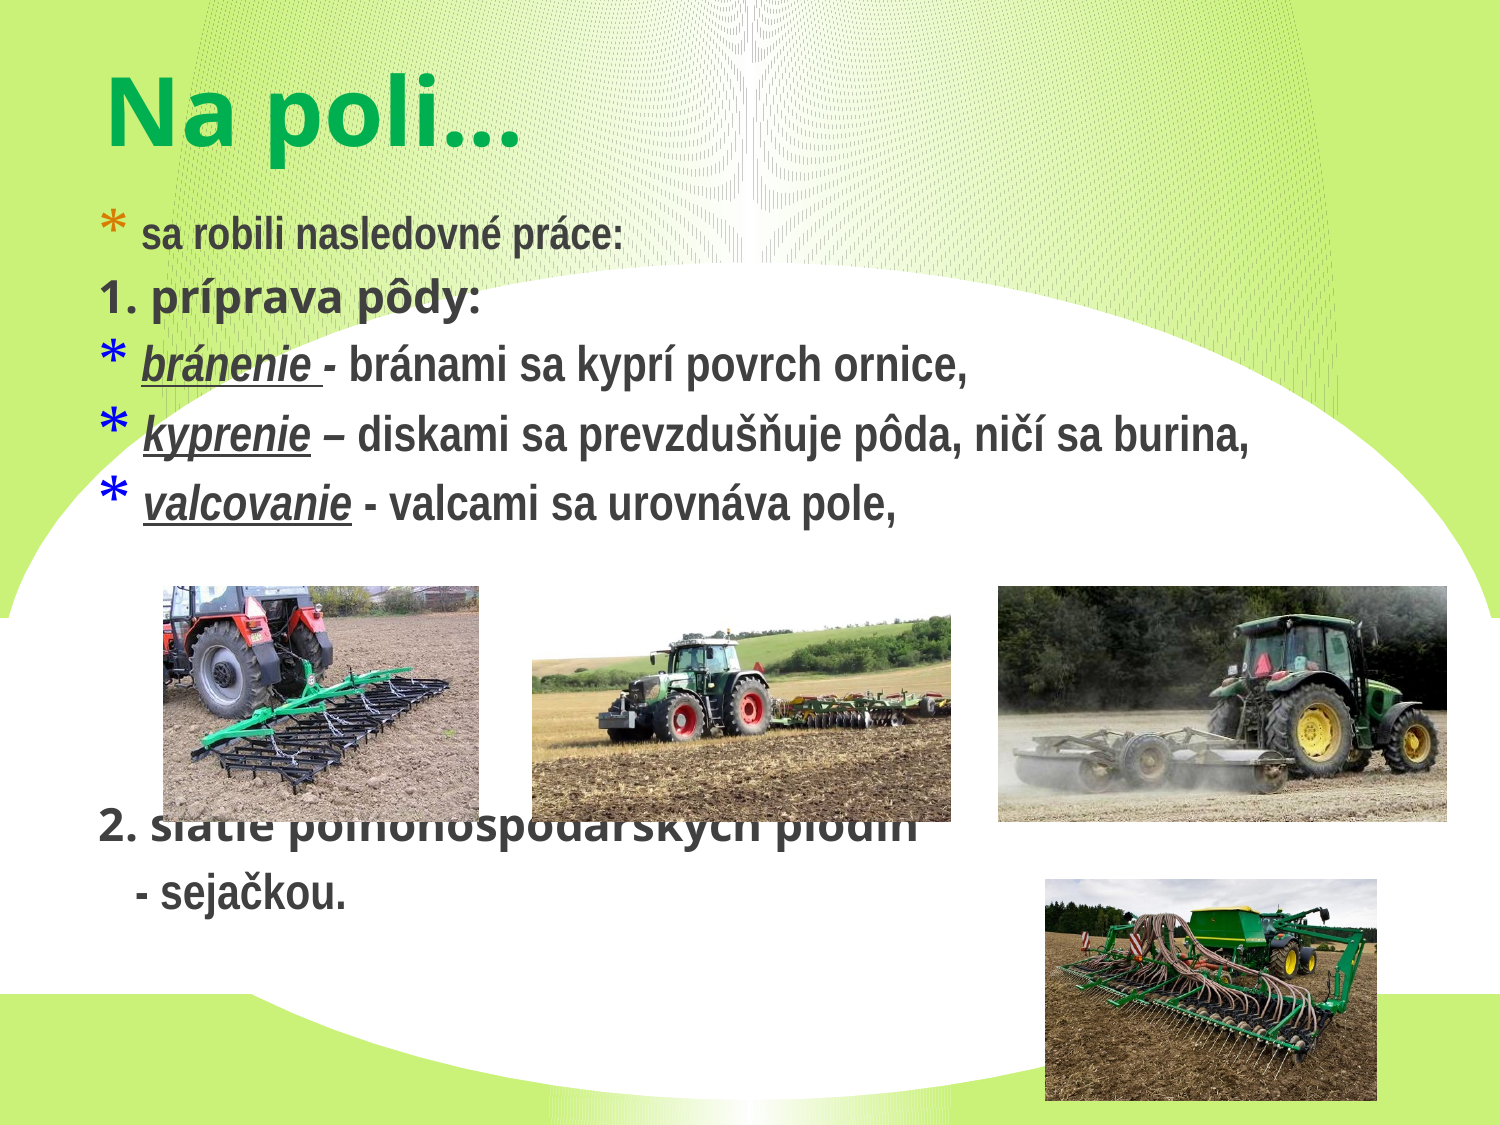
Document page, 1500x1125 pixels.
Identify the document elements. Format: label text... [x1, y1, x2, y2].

picture [998, 586, 1447, 822]
picture [532, 586, 951, 822]
title Na poli... [88, 42, 1341, 161]
picture [163, 586, 479, 822]
picture [1045, 879, 1377, 1101]
list sa robili nasledovné práce: 1. príprava pôdy: bránenie - bránami sa kyprí povrch ornice, kyprenie – diskami sa prevzdušňuje pôda, ničí sa burina, valcovanie - valcami sa urovnáva pole, 2. siatie poľnohospodárskych plodín - sejačkou. [76, 196, 1471, 1035]
